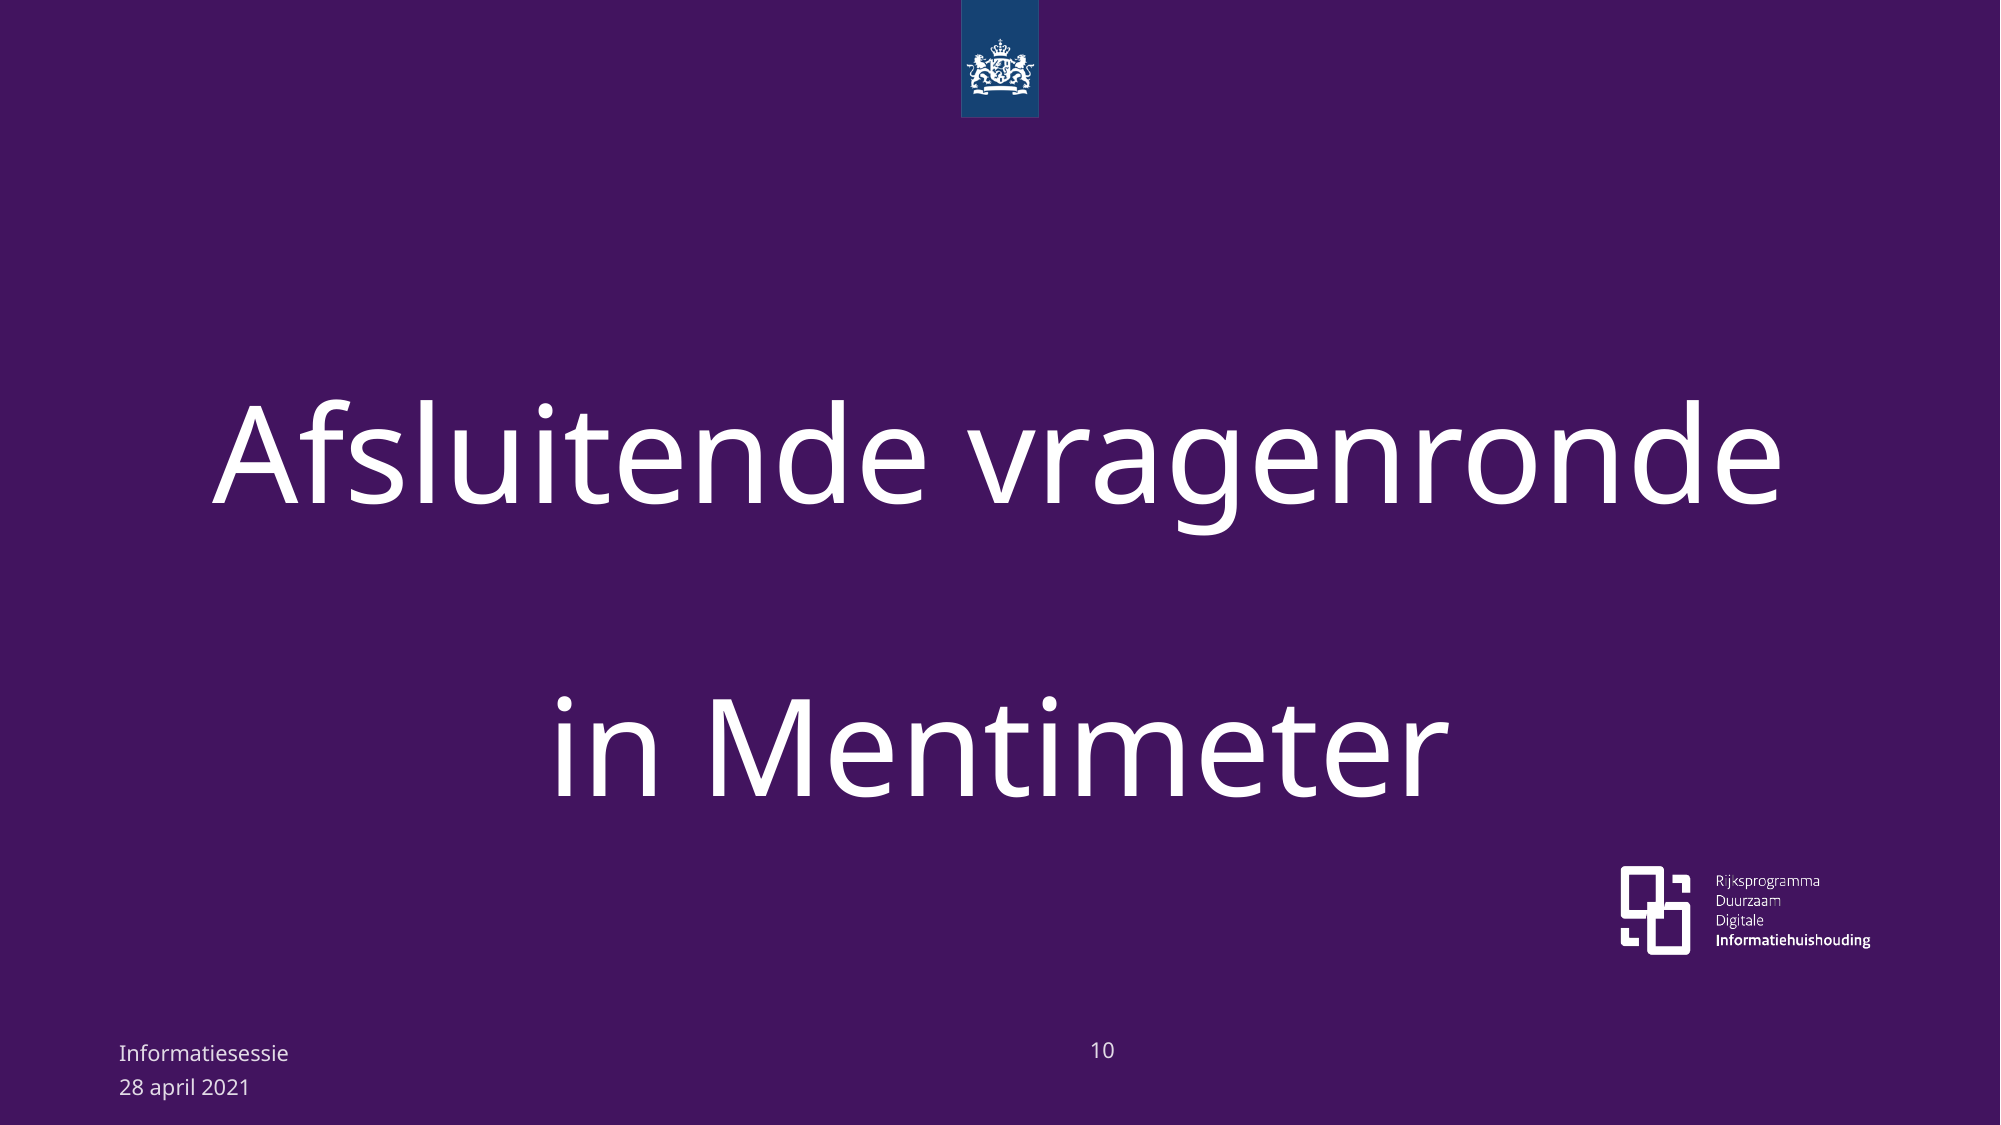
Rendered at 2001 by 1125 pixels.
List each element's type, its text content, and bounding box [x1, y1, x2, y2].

text_box 10 [1074, 1020, 1897, 1074]
title Afsluitende vragenronde in Mentimeter [104, 172, 1897, 833]
text_box Informatiesessie [104, 1020, 925, 1074]
text_box 28 april 2021 [104, 1074, 925, 1117]
